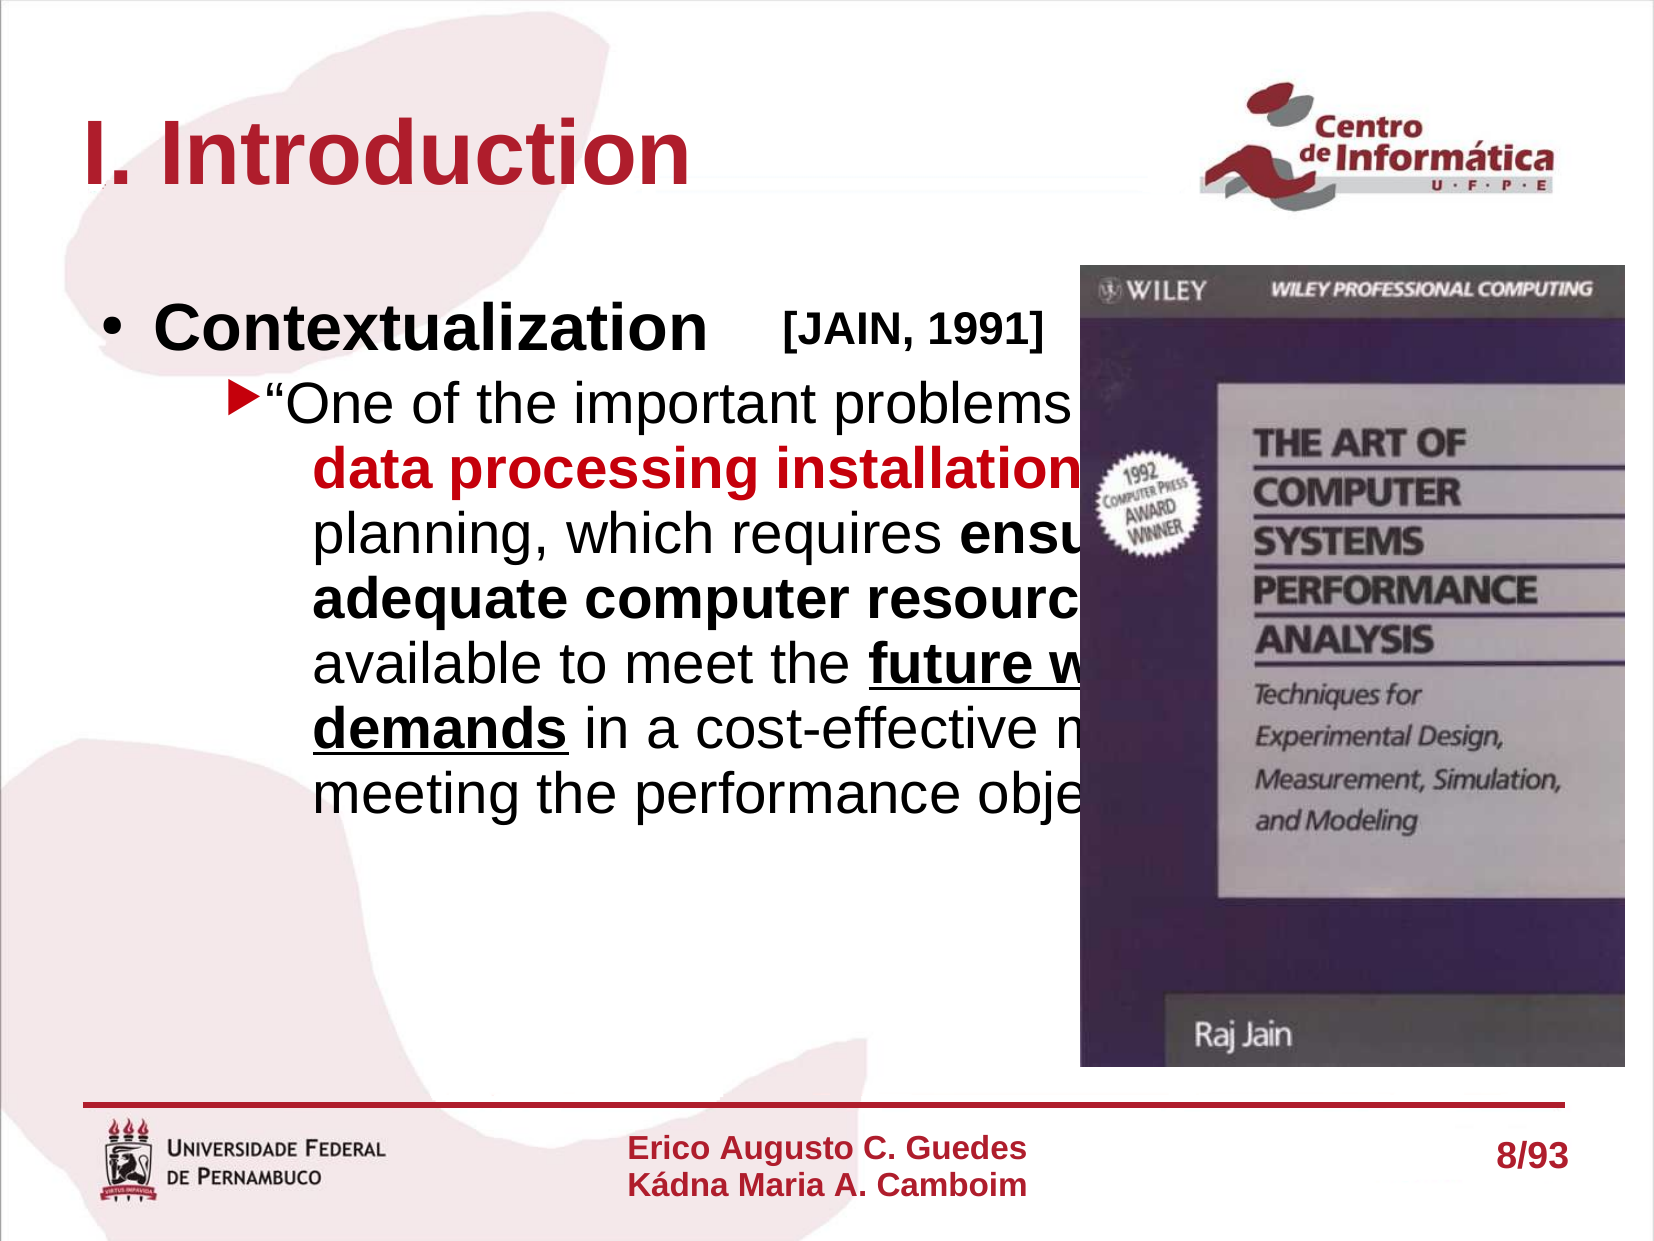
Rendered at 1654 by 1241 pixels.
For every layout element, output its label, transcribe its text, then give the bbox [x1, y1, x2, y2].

picture [0, 0, 1654, 1241]
title I. Introduction [82, 56, 1571, 250]
list Contextualization “One of the important problems for managers of data processing installations is capacity planning, which requires ensuring that adequate computer resources will be available to meet the future workload demands in a cost-effective manner while meeting the performance objectives.” [82, 290, 1571, 1094]
text_box [JAIN, 1991] [767, 295, 1060, 370]
